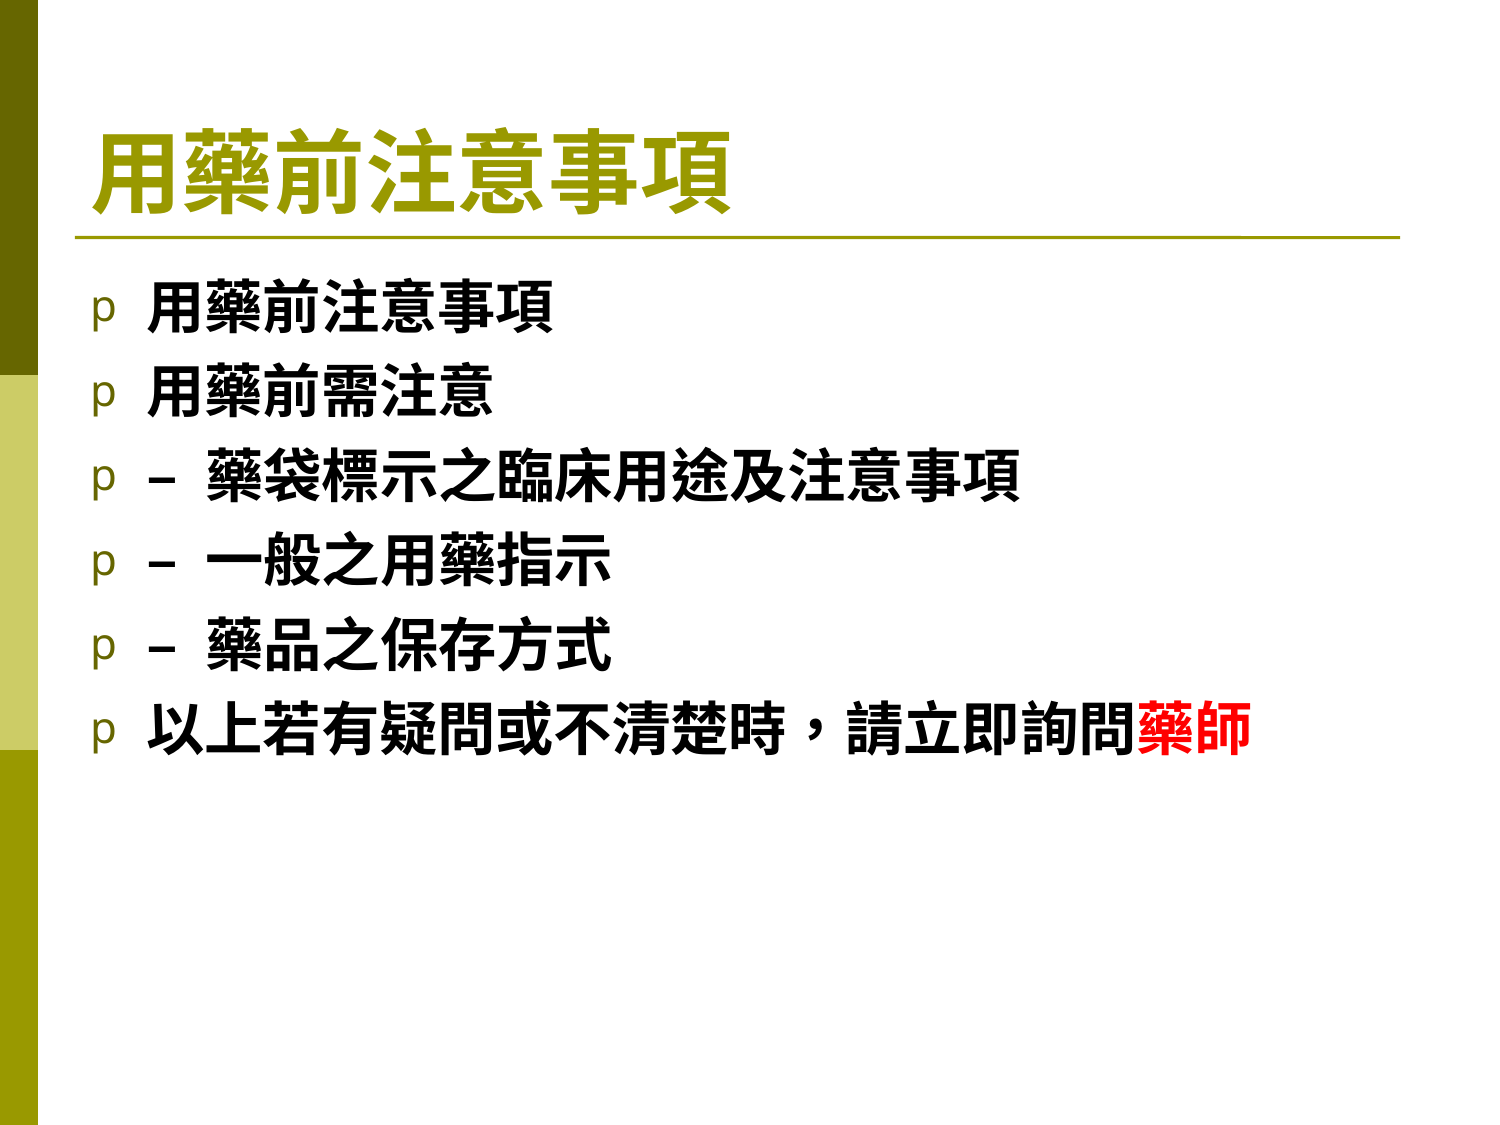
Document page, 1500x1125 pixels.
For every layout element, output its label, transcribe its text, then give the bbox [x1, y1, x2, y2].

list 用藥前注意事項 用藥前需注意 – 藥袋標示之臨床用途及注意事項 – 一般之用藥指示 – 藥品之保存方式 以上若有疑問或不清楚時，請立即詢問藥師 [75, 262, 1426, 1006]
title 用藥前注意事項 [75, 45, 1426, 233]
